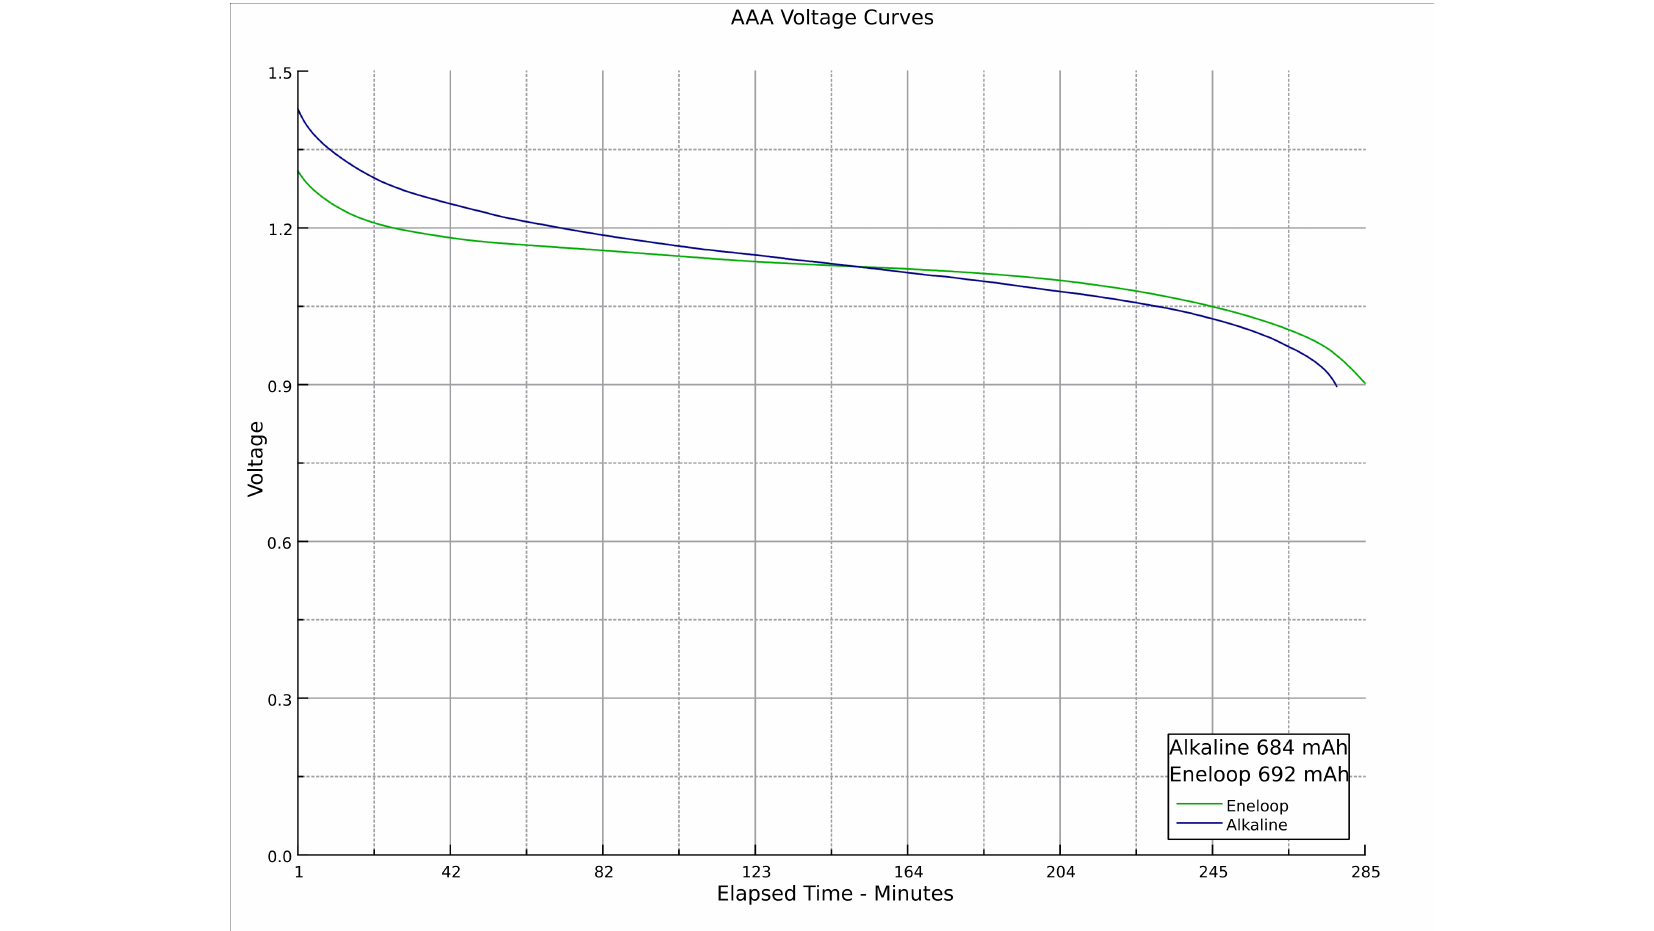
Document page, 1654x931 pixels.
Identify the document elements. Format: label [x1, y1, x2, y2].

picture [230, 3, 1434, 931]
